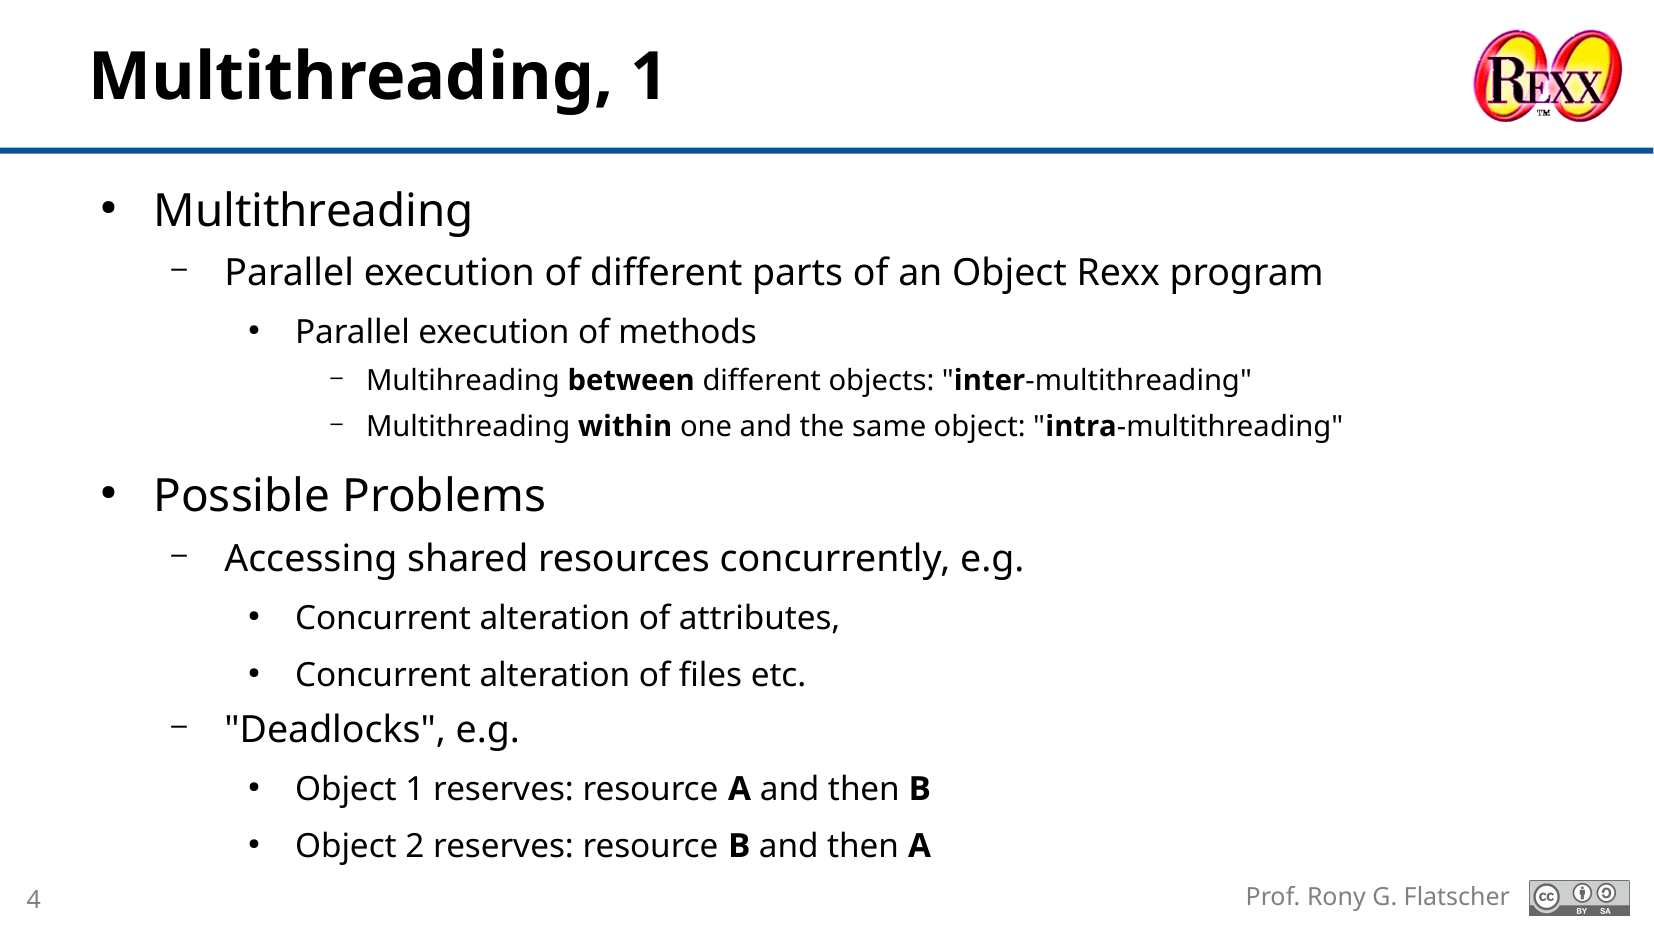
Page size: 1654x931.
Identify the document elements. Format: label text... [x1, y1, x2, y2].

list Multithreading Parallel execution of different parts of an Object Rexx program Parallel execution of methods Multihreading between different objects: "inter-multithreading" Multithreading within one and the same object: "intra-multithreading" Possible Problems Accessing shared resources concurrently, e.g. Concurrent alteration of attributes, Concurrent alteration of files etc. "Deadlocks", e.g. Object 1 reserves: resource A and then B Object 2 reserves: resource B and then A [82, 177, 1571, 857]
title Multithreading, 1 [29, 0, 1654, 148]
